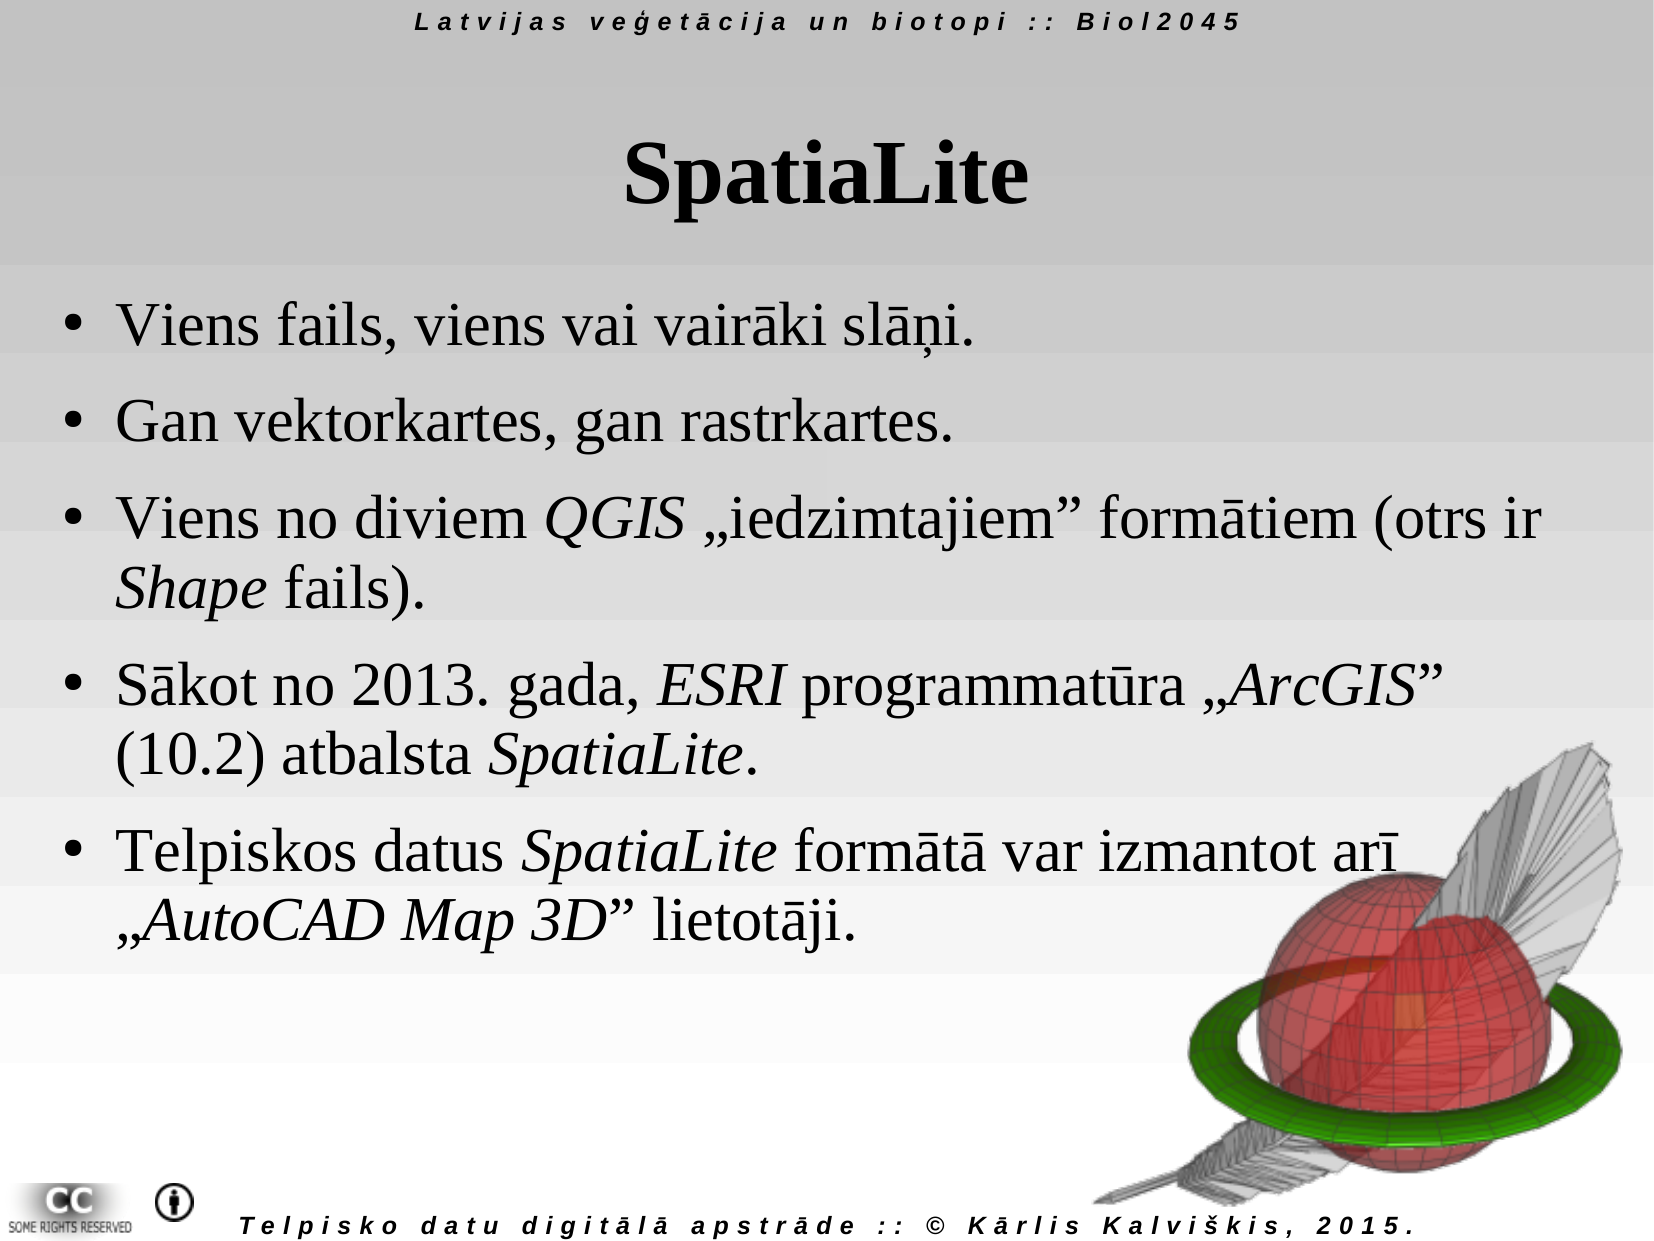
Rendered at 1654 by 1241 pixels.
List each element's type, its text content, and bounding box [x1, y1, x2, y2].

list Viens fails, viens vai vairāki slāņi. Gan vektorkartes, gan rastrkartes. Viens no diviem QGIS „iedzimtajiem” formātiem (otrs ir Shape fails). Sākot no 2013. gada, ESRI programmatūra „ArcGIS” (10.2) atbalsta SpatiaLite. Telpiskos datus SpatiaLite formātā var izmantot arī „AutoCAD Map 3D” lietotāji. [44, 289, 1610, 1113]
title SpatiaLite [29, 49, 1625, 296]
picture [0, 0, 1654, 1241]
